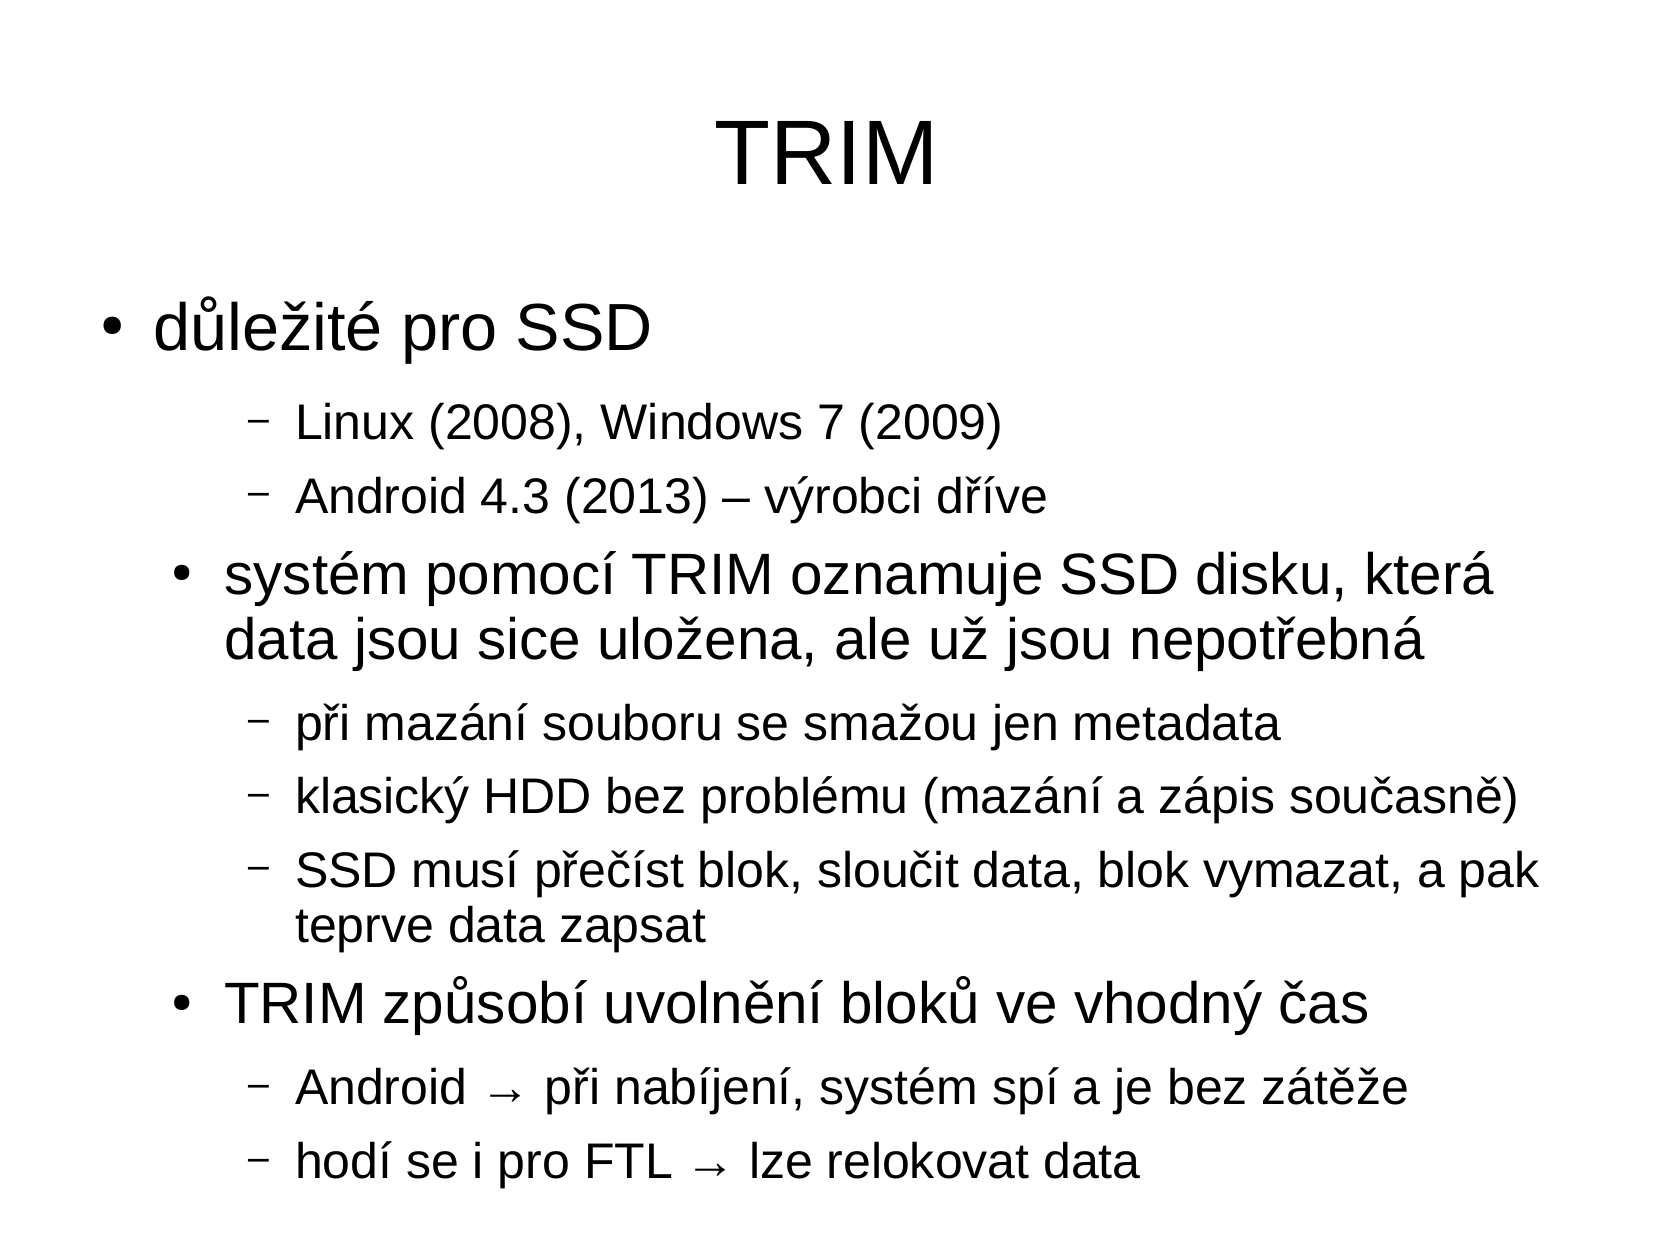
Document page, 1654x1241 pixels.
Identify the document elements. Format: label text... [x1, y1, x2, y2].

title TRIM [82, 49, 1571, 257]
list důležité pro SSD Linux (2008), Windows 7 (2009) Android 4.3 (2013) – výrobci dříve systém pomocí TRIM oznamuje SSD disku, která data jsou sice uložena, ale už jsou nepotřebná při mazání souboru se smažou jen metadata klasický HDD bez problému (mazání a zápis současně) SSD musí přečíst blok, sloučit data, blok vymazat, a pak teprve data zapsat TRIM způsobí uvolnění bloků ve vhodný čas Android → při nabíjení, systém spí a je bez zátěže hodí se i pro FTL → lze relokovat data [82, 290, 1571, 1190]
